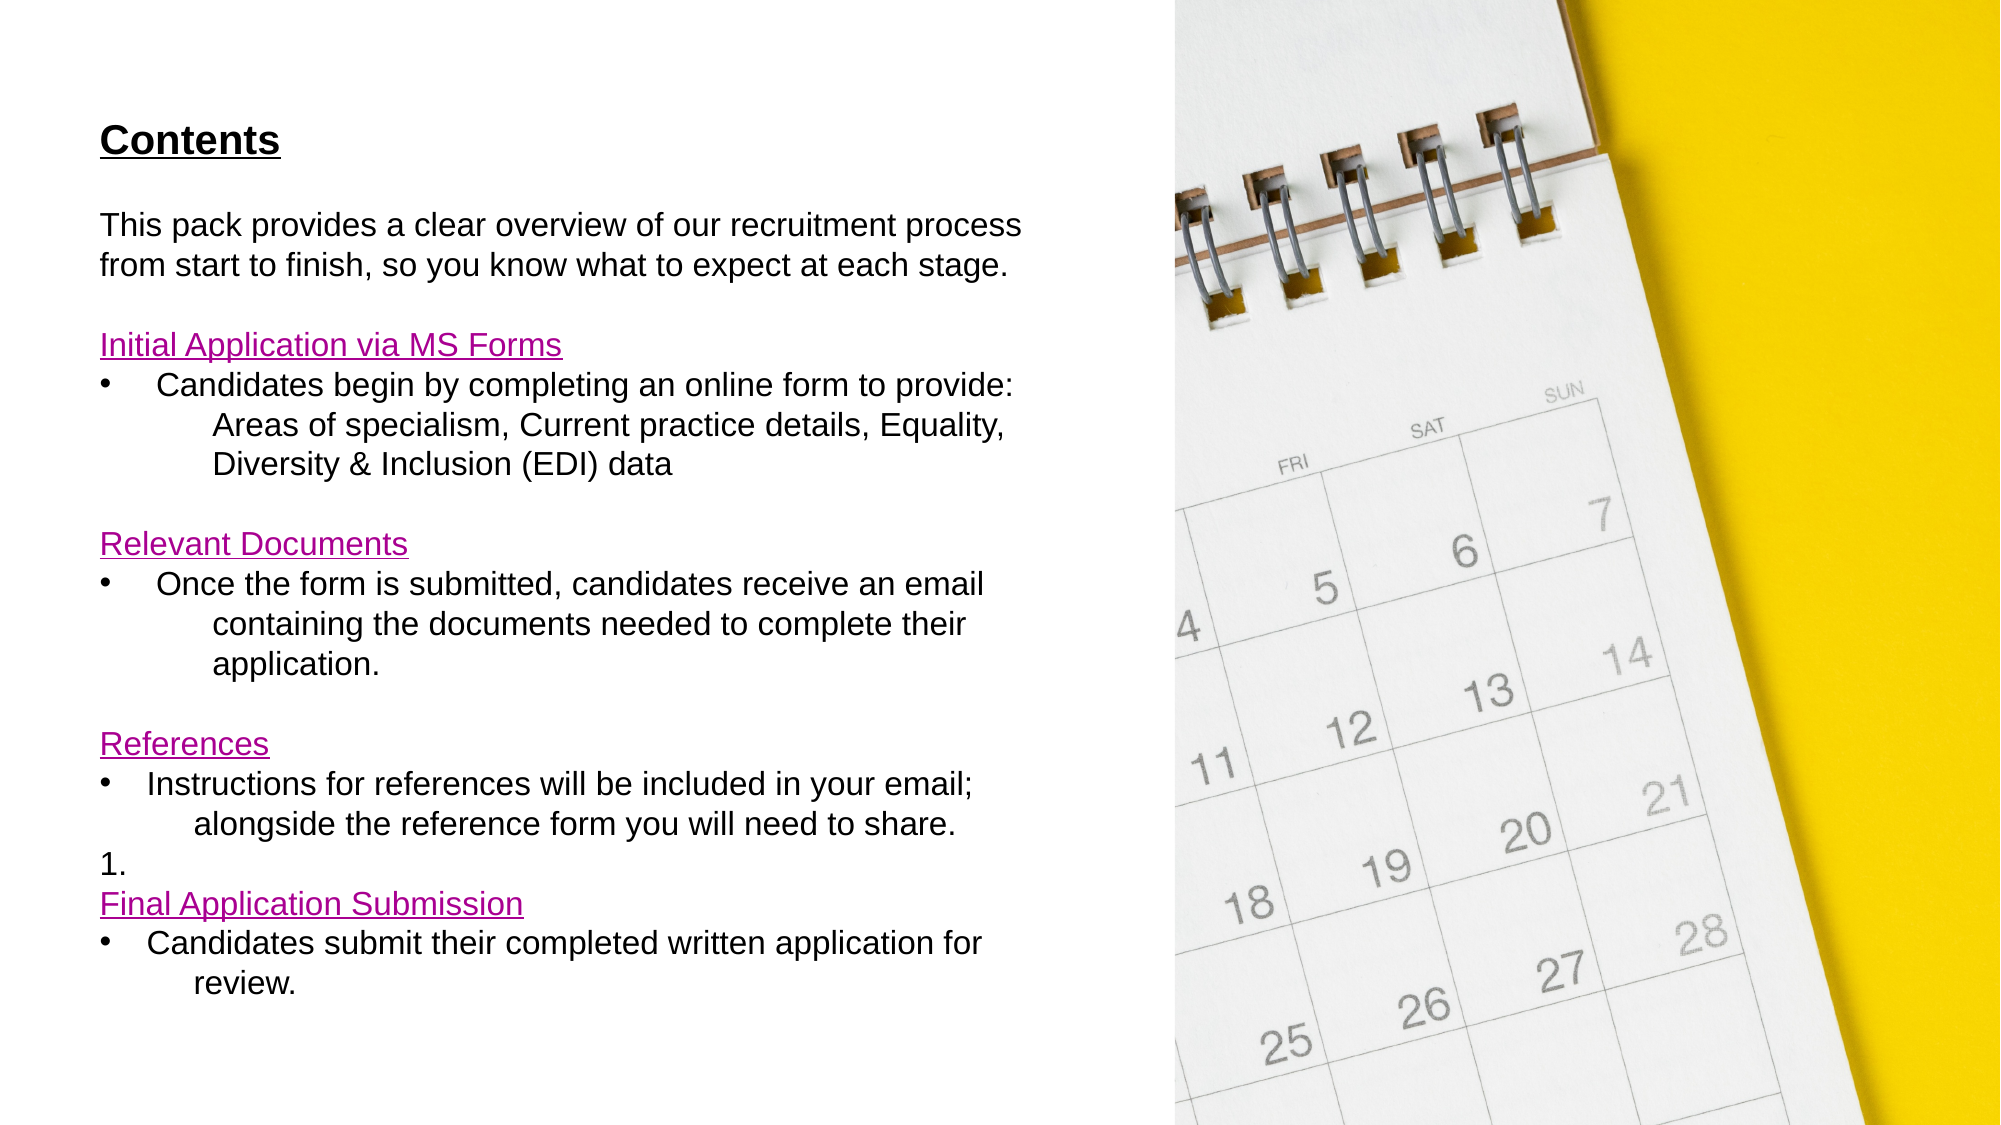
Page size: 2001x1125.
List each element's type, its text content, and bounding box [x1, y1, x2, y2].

text_box Contents This pack provides a clear overview of our recruitment process from start to finish, so you know what to expect at each stage. Initial Application via MS Forms Candidates begin by completing an online form to provide: Areas of specialism, Current practice details, Equality, Diversity & Inclusion (EDI) data Relevant Documents Once the form is submitted, candidates receive an email containing the documents needed to complete their application. References Instructions for references will be included in your email; alongside the reference form you will need to share. Final Application Submission Candidates submit their completed written application for review. [84, 105, 1076, 1020]
picture [1174, 0, 2000, 1125]
